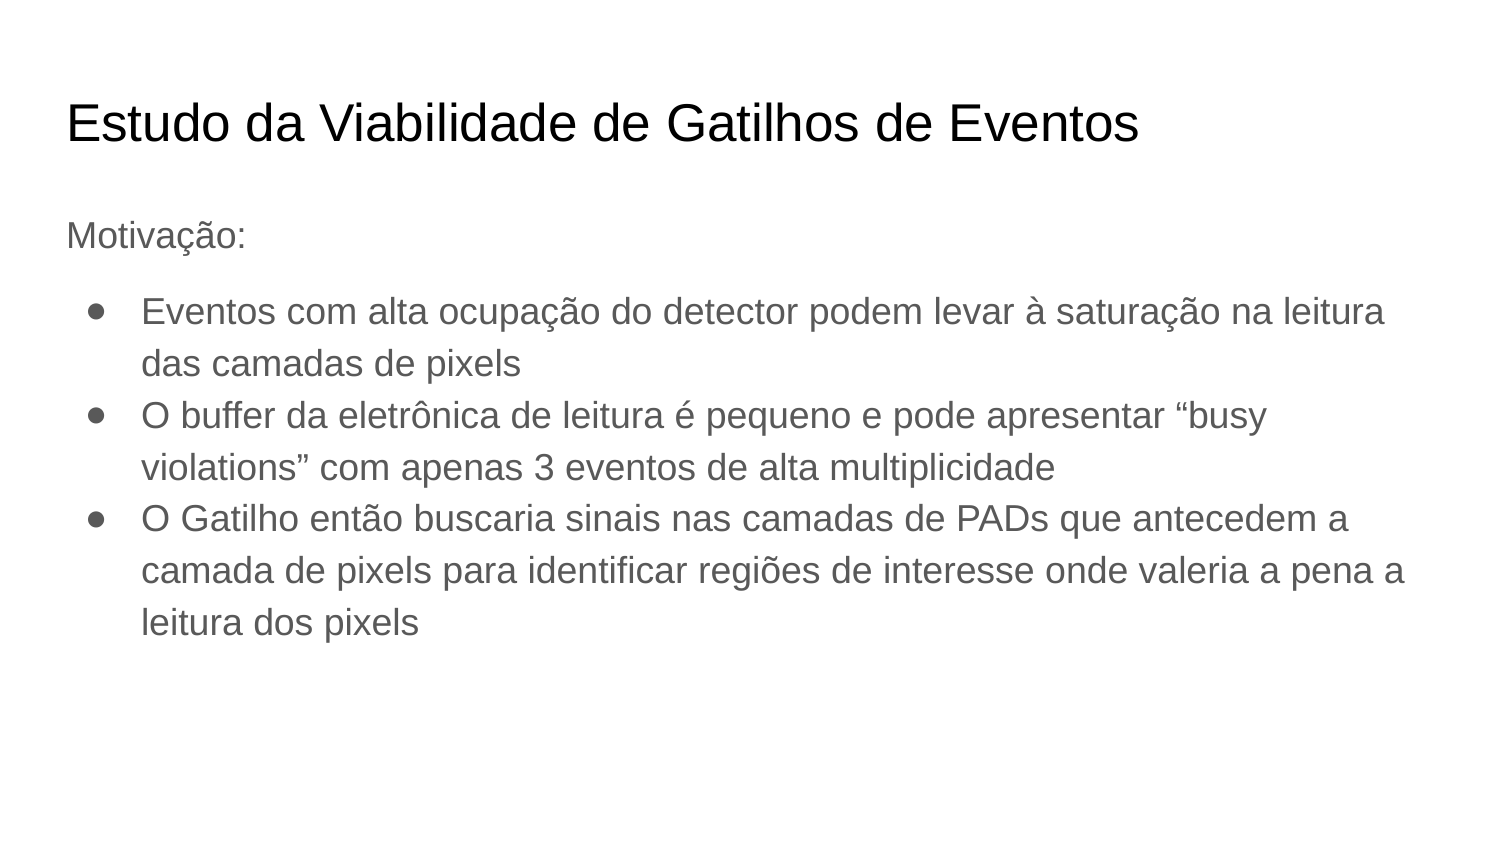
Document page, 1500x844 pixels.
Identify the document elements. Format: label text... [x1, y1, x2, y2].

title Estudo da Viabilidade de Gatilhos de Eventos [51, 72, 1449, 167]
list Motivação: Eventos com alta ocupação do detector podem levar à saturação na leitura das camadas de pixels O buffer da eletrônica de leitura é pequeno e pode apresentar “busy violations” com apenas 3 eventos de alta multiplicidade O Gatilho então buscaria sinais nas camadas de PADs que antecedem a camada de pixels para identificar regiões de interesse onde valeria a pena a leitura dos pixels [51, 189, 1449, 750]
